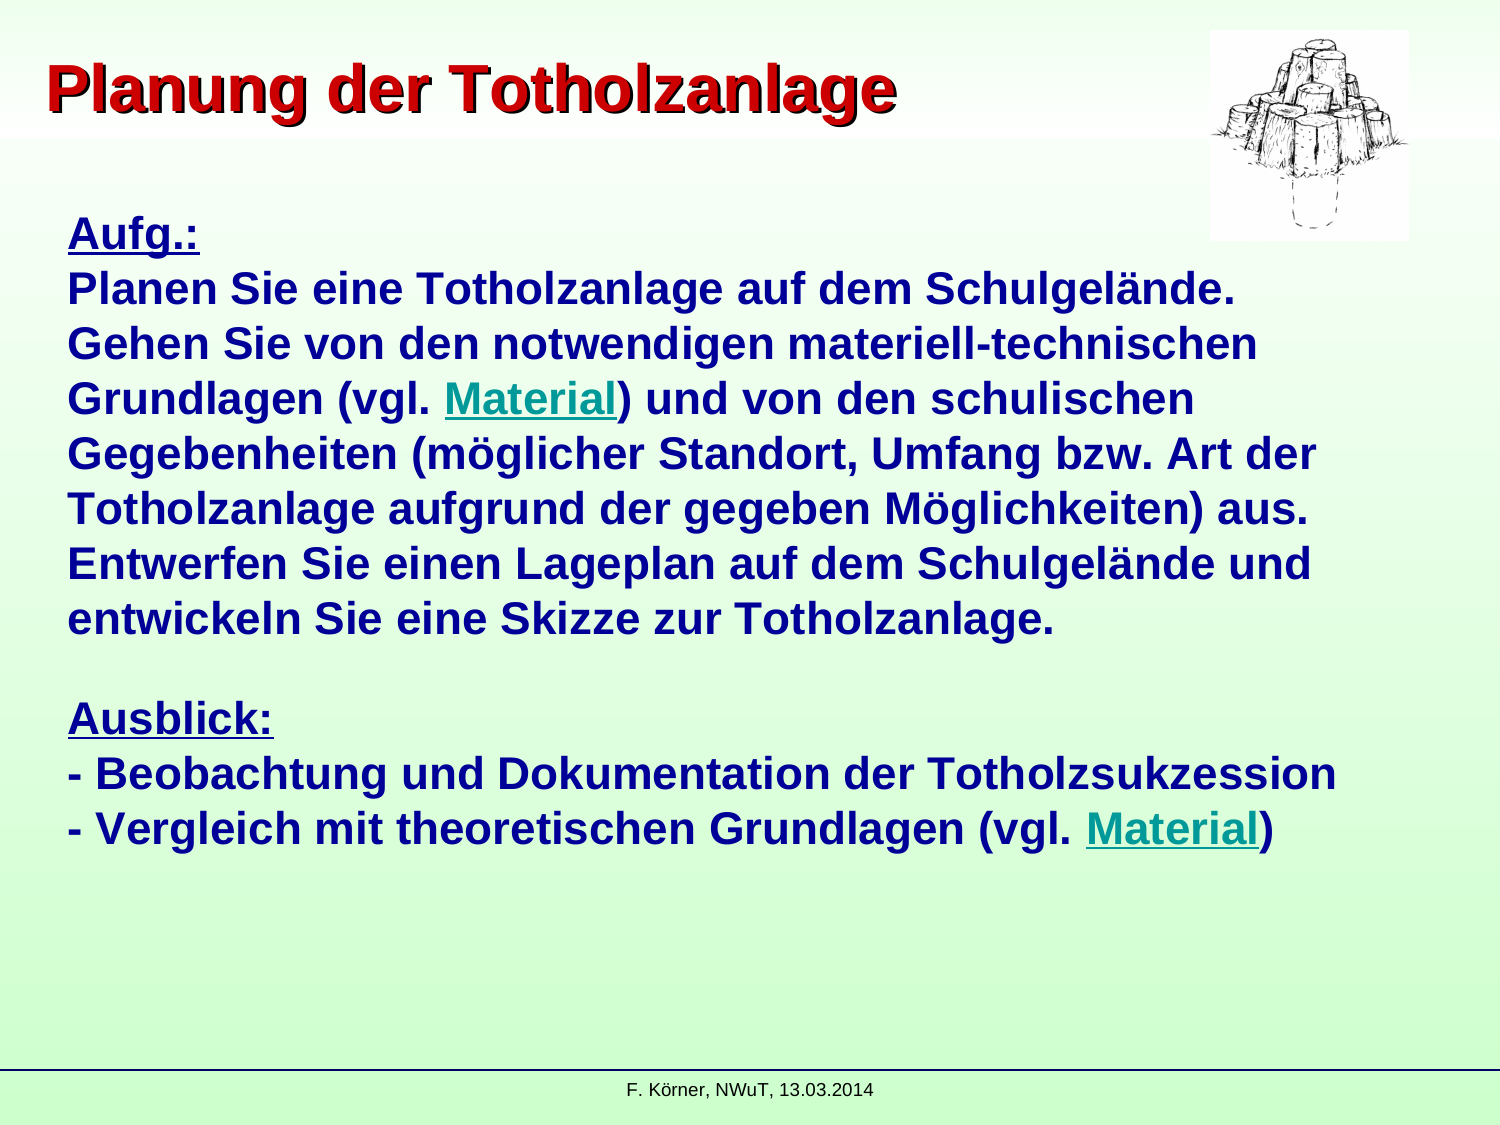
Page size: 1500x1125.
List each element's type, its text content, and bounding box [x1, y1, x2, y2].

picture [1210, 30, 1409, 241]
text_box Aufg.: Planen Sie eine Totholzanlage auf dem Schulgelände. Gehen Sie von den notwendigen materiell-technischen Grundlagen (vgl. Material) und von den schulischen Gegebenheiten (möglicher Standort, Umfang bzw. Art der Totholzanlage aufgrund der gegeben Möglichkeiten) aus. Entwerfen Sie einen Lageplan auf dem Schulgelände und entwickeln Sie eine Skizze zur Totholzanlage. [53, 196, 1487, 658]
text_box Ausblick: - Beobachtung und Dokumentation der Totholzsukzession - Vergleich mit theoretischen Grundlagen (vgl. Material) [53, 680, 1388, 889]
table_header Planung der Totholzanlage [0, 0, 1500, 137]
